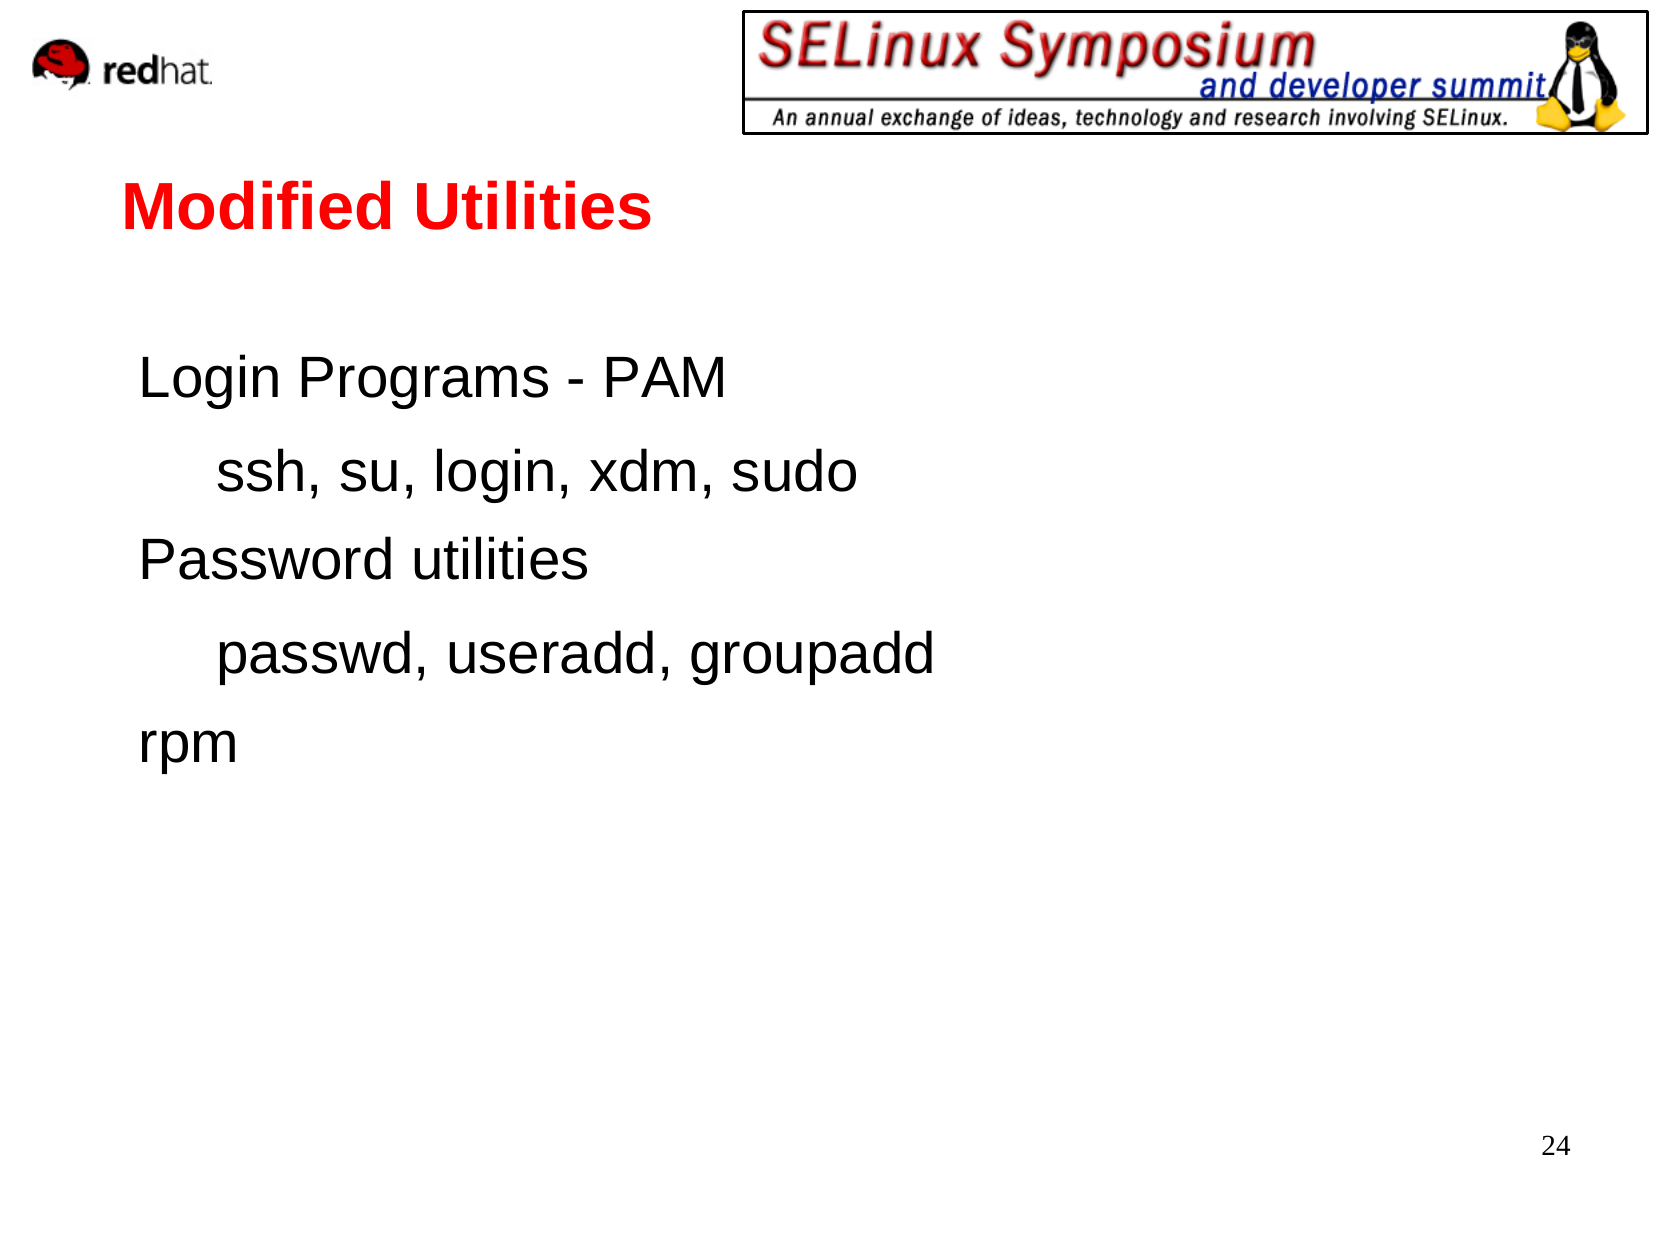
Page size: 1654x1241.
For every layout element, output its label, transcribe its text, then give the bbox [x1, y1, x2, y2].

list Login Programs - PAM ssh, su, login, xdm, sudo Password utilities passwd, useradd, groupadd rpm [121, 344, 1534, 1126]
picture [745, 13, 1646, 132]
picture [31, 37, 212, 98]
title Modified Utilities [121, 102, 1534, 310]
